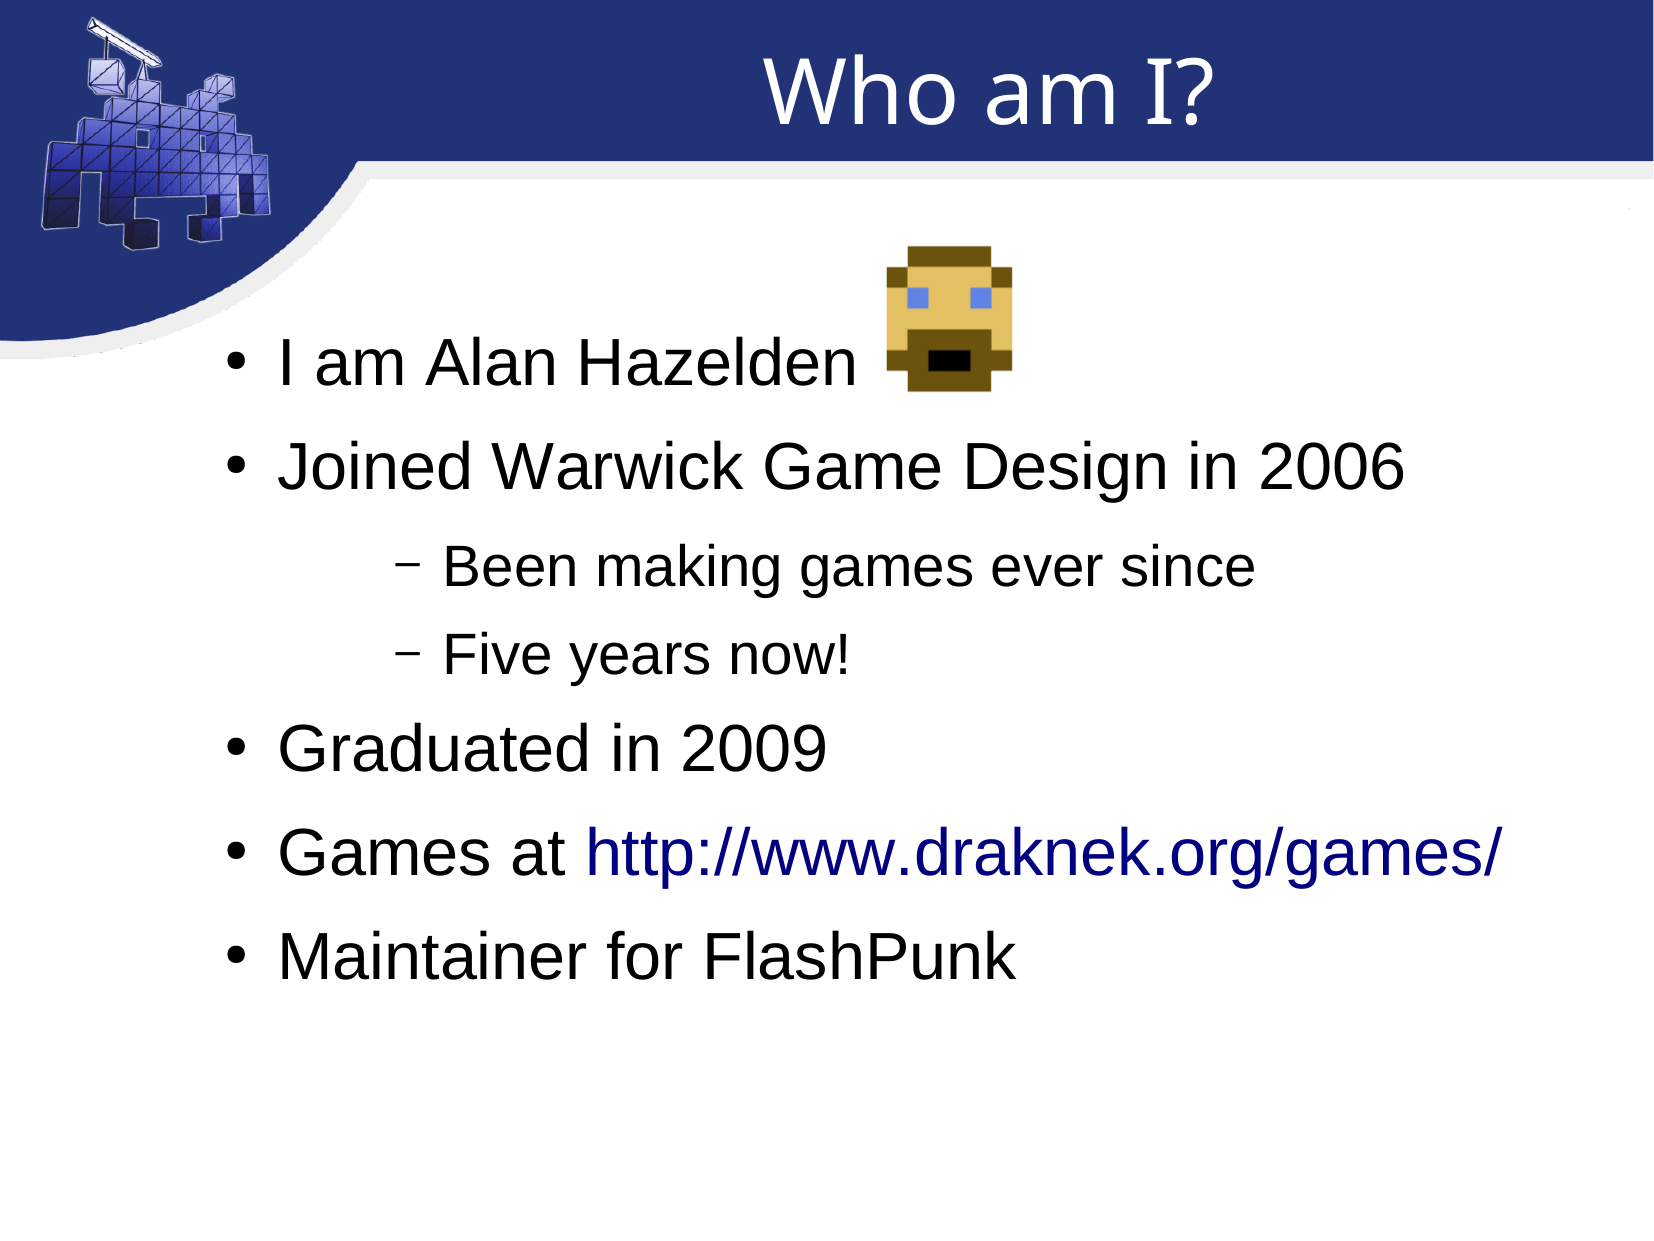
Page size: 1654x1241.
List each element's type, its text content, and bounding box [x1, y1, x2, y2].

list I am Alan Hazelden Joined Warwick Game Design in 2006 Been making games ever since Five years now! Graduated in 2009 Games at http://www.draknek.org/games/ Maintainer for FlashPunk [206, 324, 1595, 1093]
title Who am I? [354, 29, 1625, 148]
picture [0, 0, 1654, 443]
